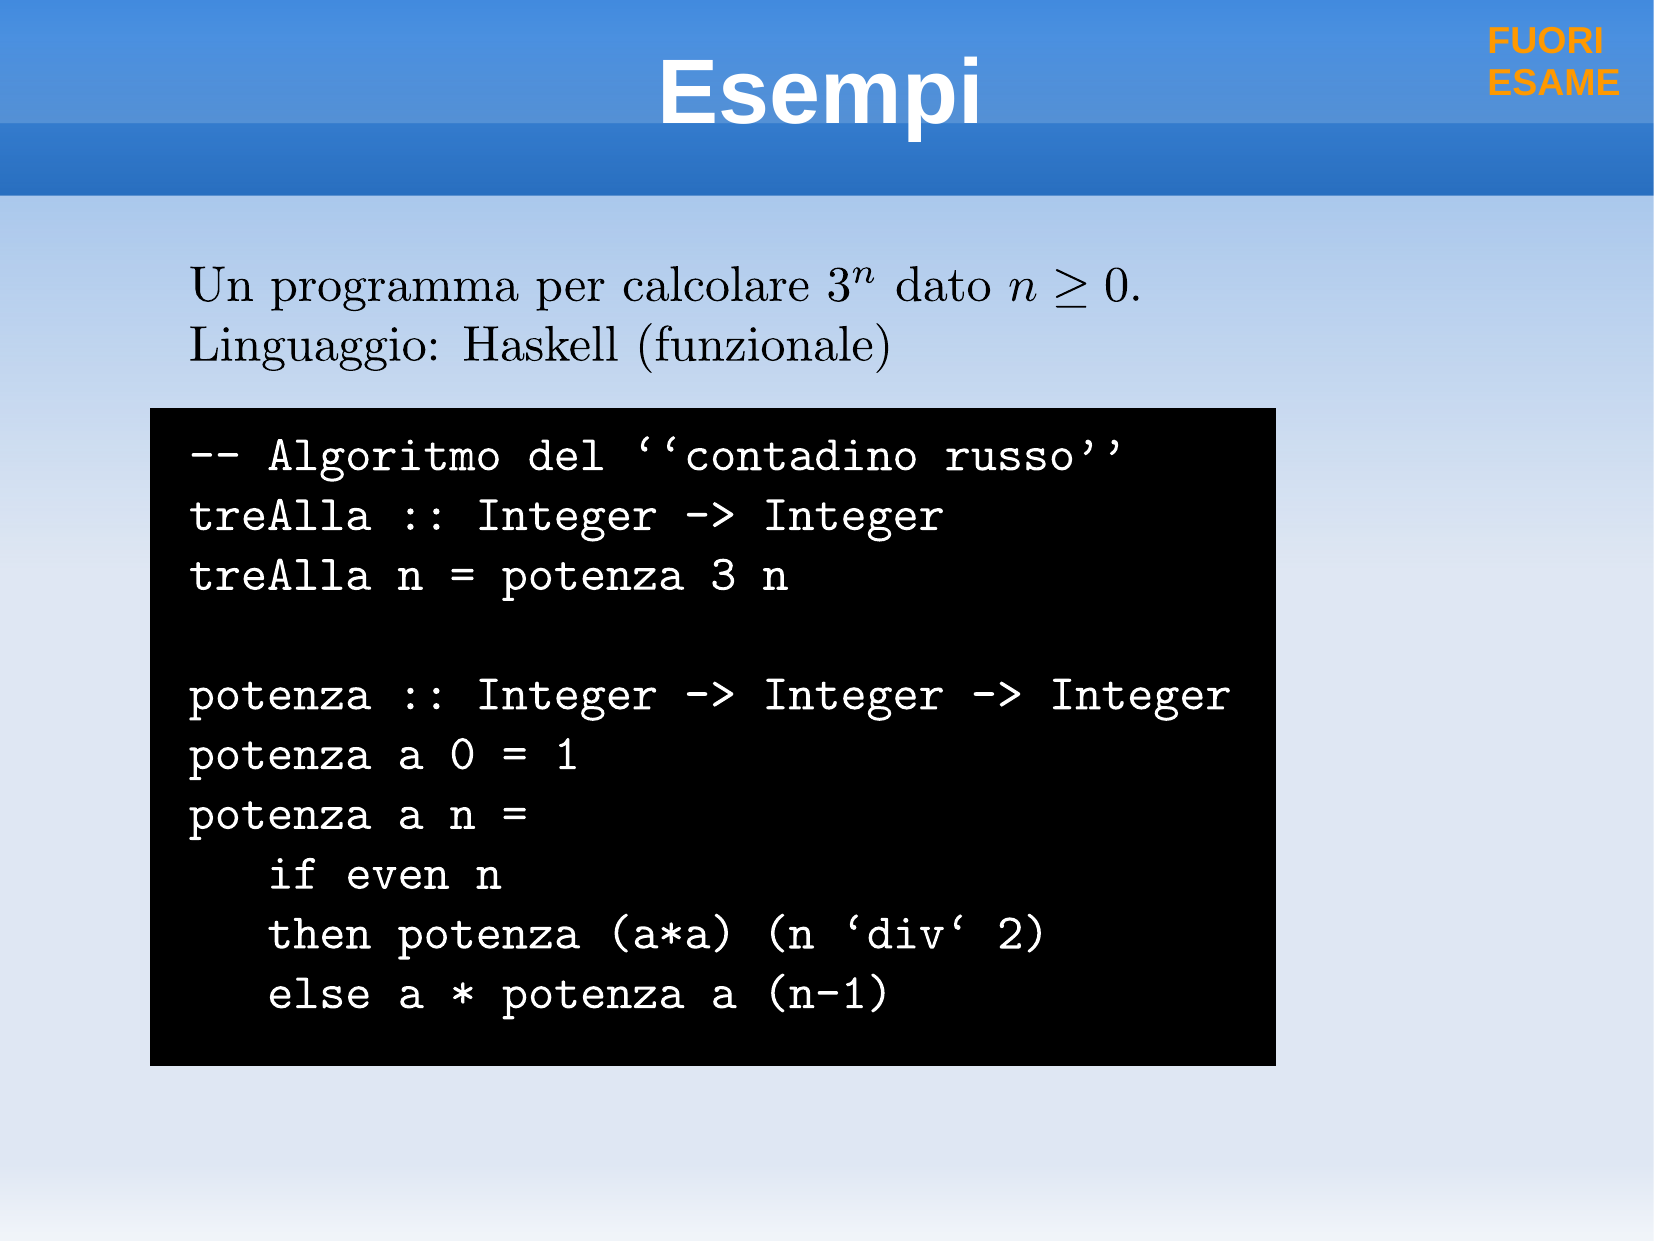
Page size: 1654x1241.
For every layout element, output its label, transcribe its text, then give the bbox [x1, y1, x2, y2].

picture [0, 0, 1654, 1241]
text_box FUORI ESAME [1472, 11, 1636, 111]
title Esempi [76, 0, 1565, 196]
text_box [150, 266, 1276, 1066]
